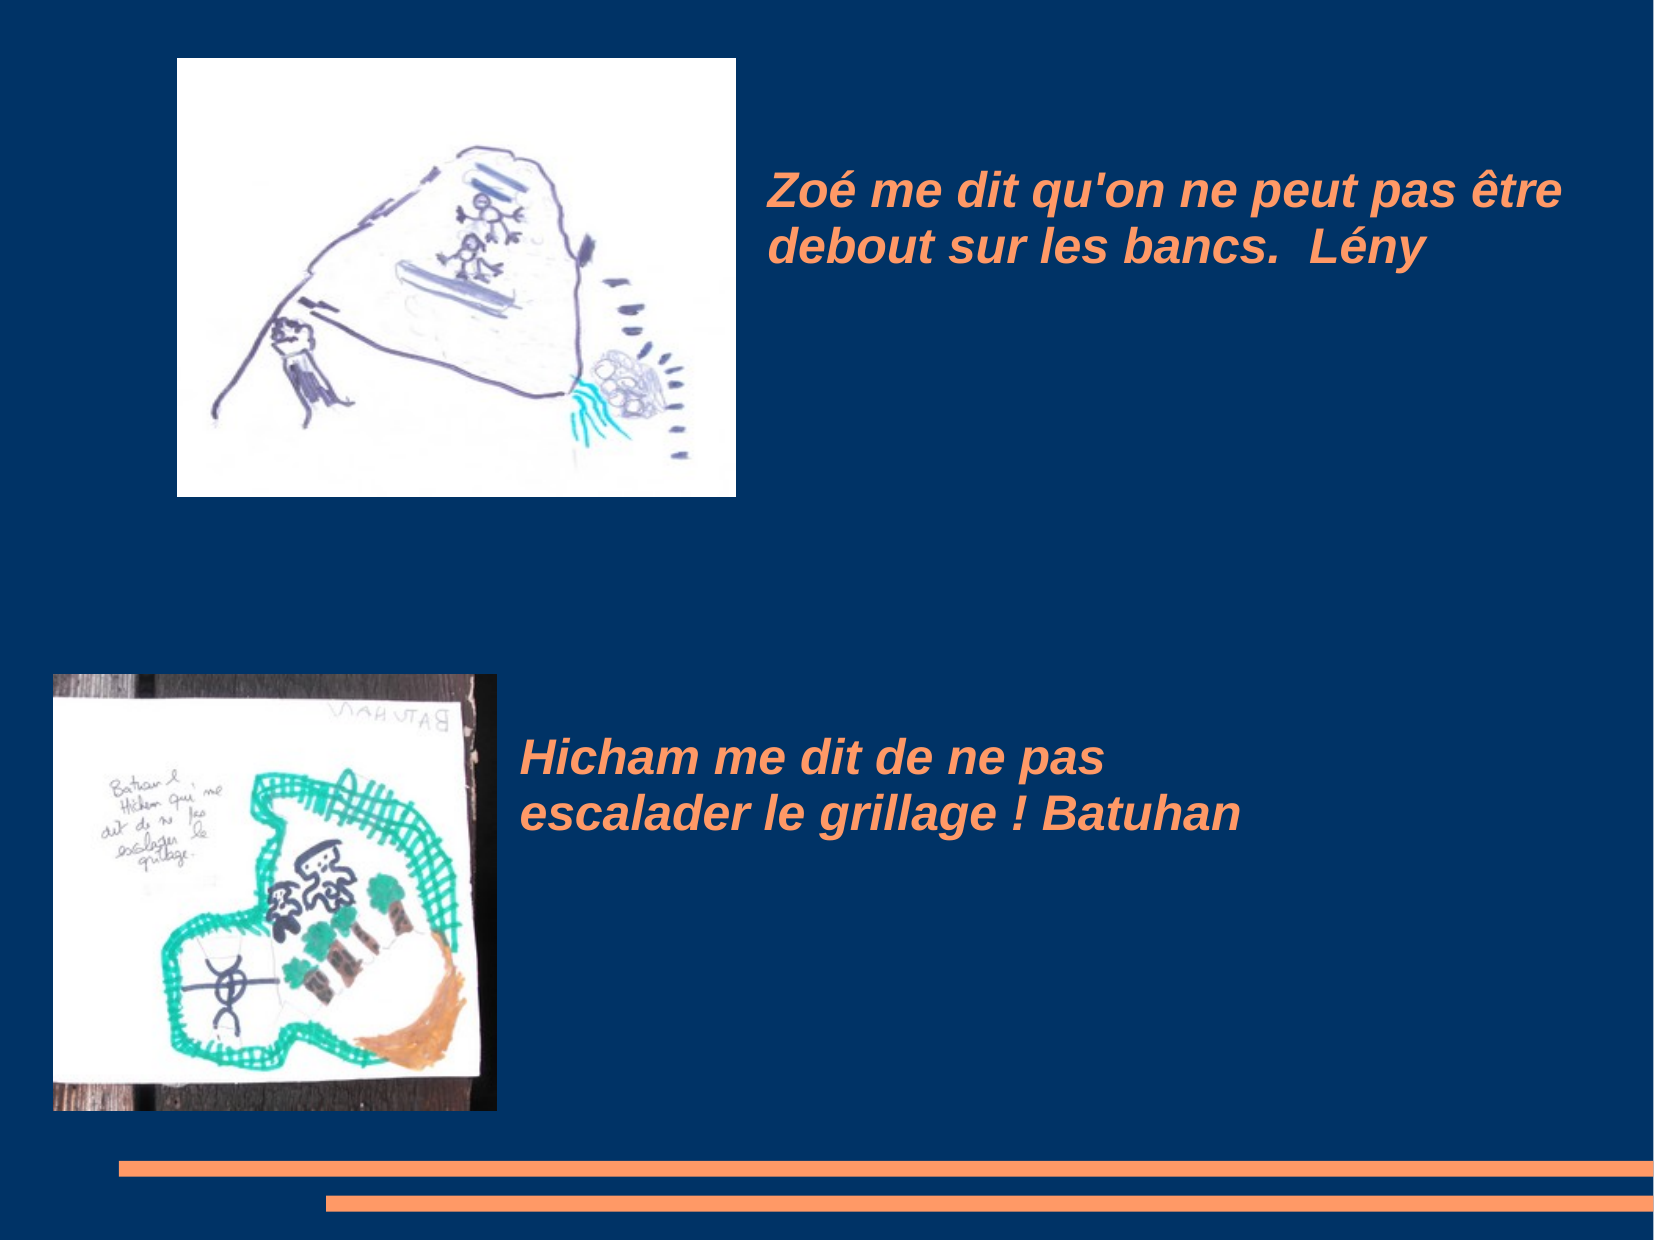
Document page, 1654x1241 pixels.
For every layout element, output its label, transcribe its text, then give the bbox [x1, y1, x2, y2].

title Zoé me dit qu'on ne peut pas être debout sur les bancs. Lény [767, 141, 1571, 296]
title Hicham me dit de ne pas escalader le grillage ! Batuhan [519, 708, 1323, 863]
picture [53, 674, 497, 1111]
picture [177, 58, 736, 497]
